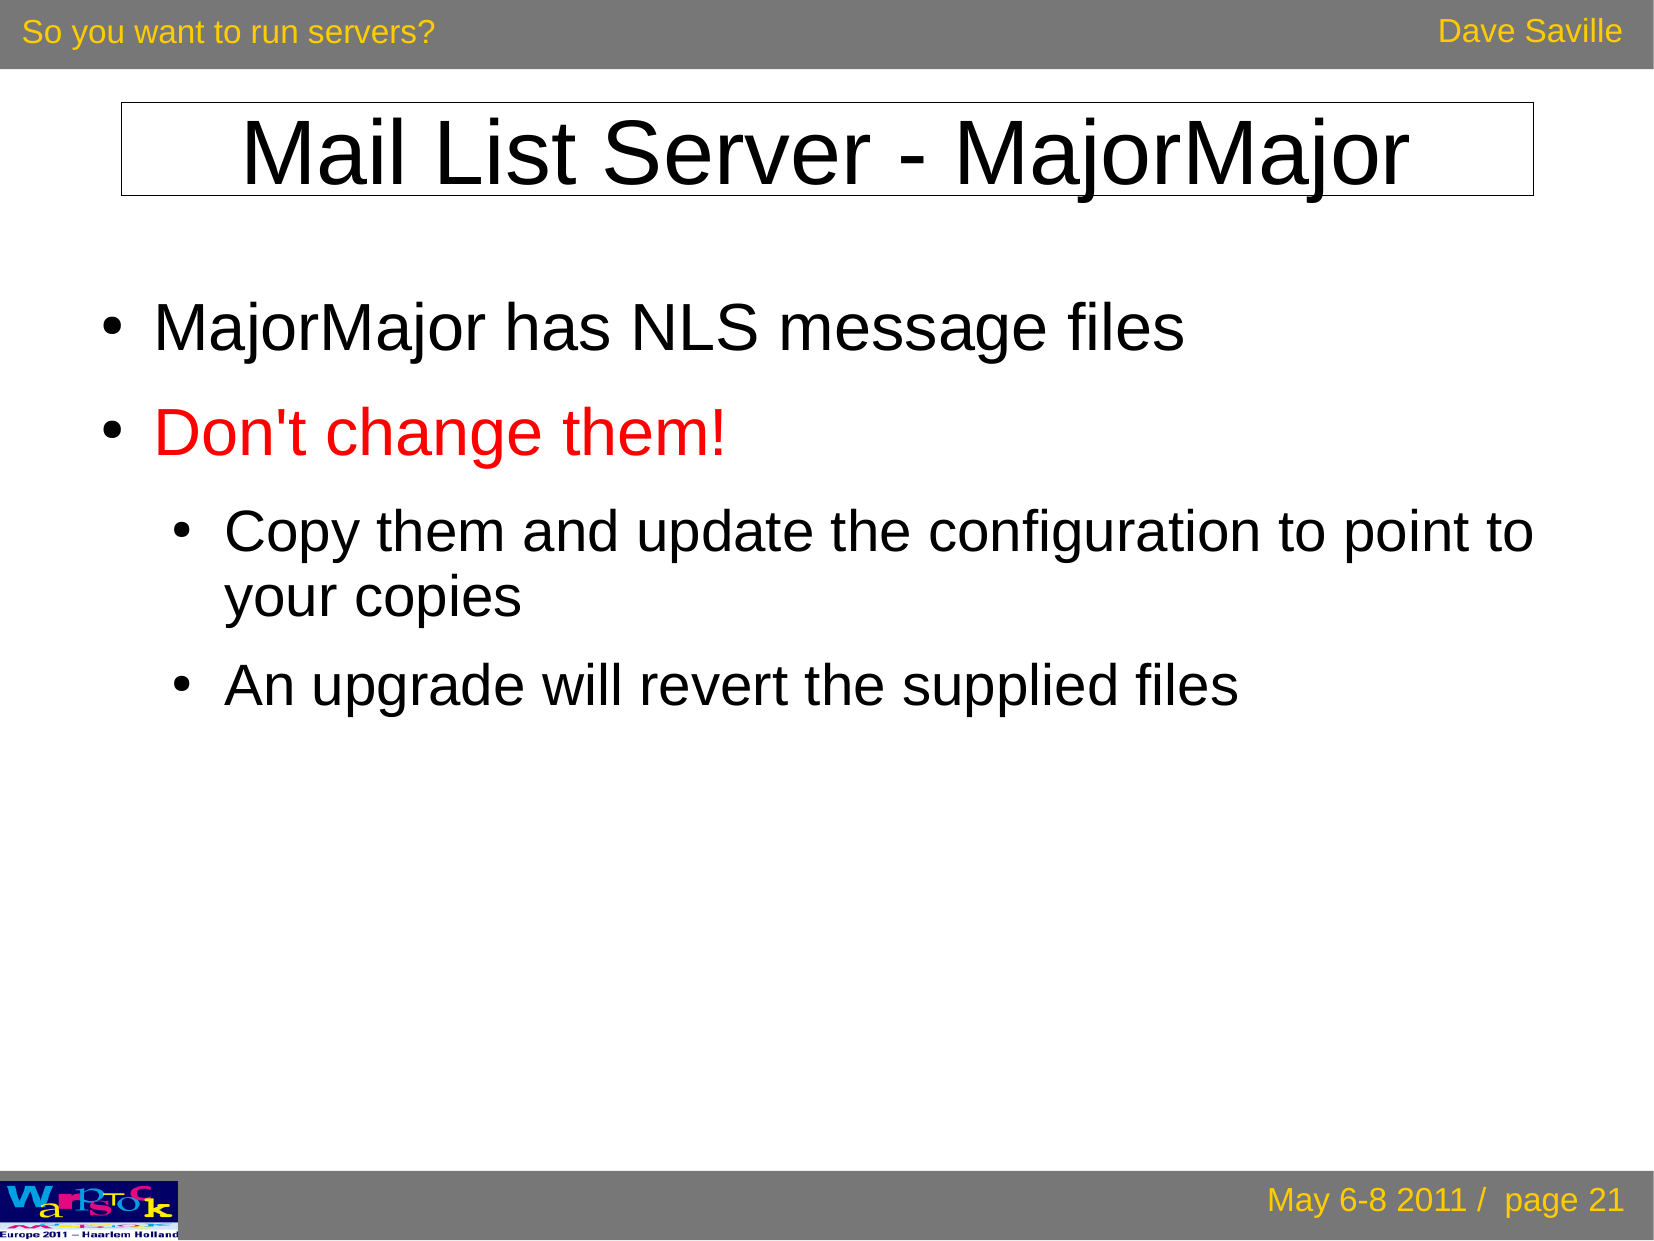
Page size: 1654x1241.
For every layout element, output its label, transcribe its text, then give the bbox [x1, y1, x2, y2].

title Mail List Server - MajorMajor [82, 56, 1571, 250]
list MajorMajor has NLS message files Don't change them! Copy them and update the configuration to point to your copies An upgrade will revert the supplied files [82, 290, 1571, 1109]
picture [0, 1181, 178, 1241]
